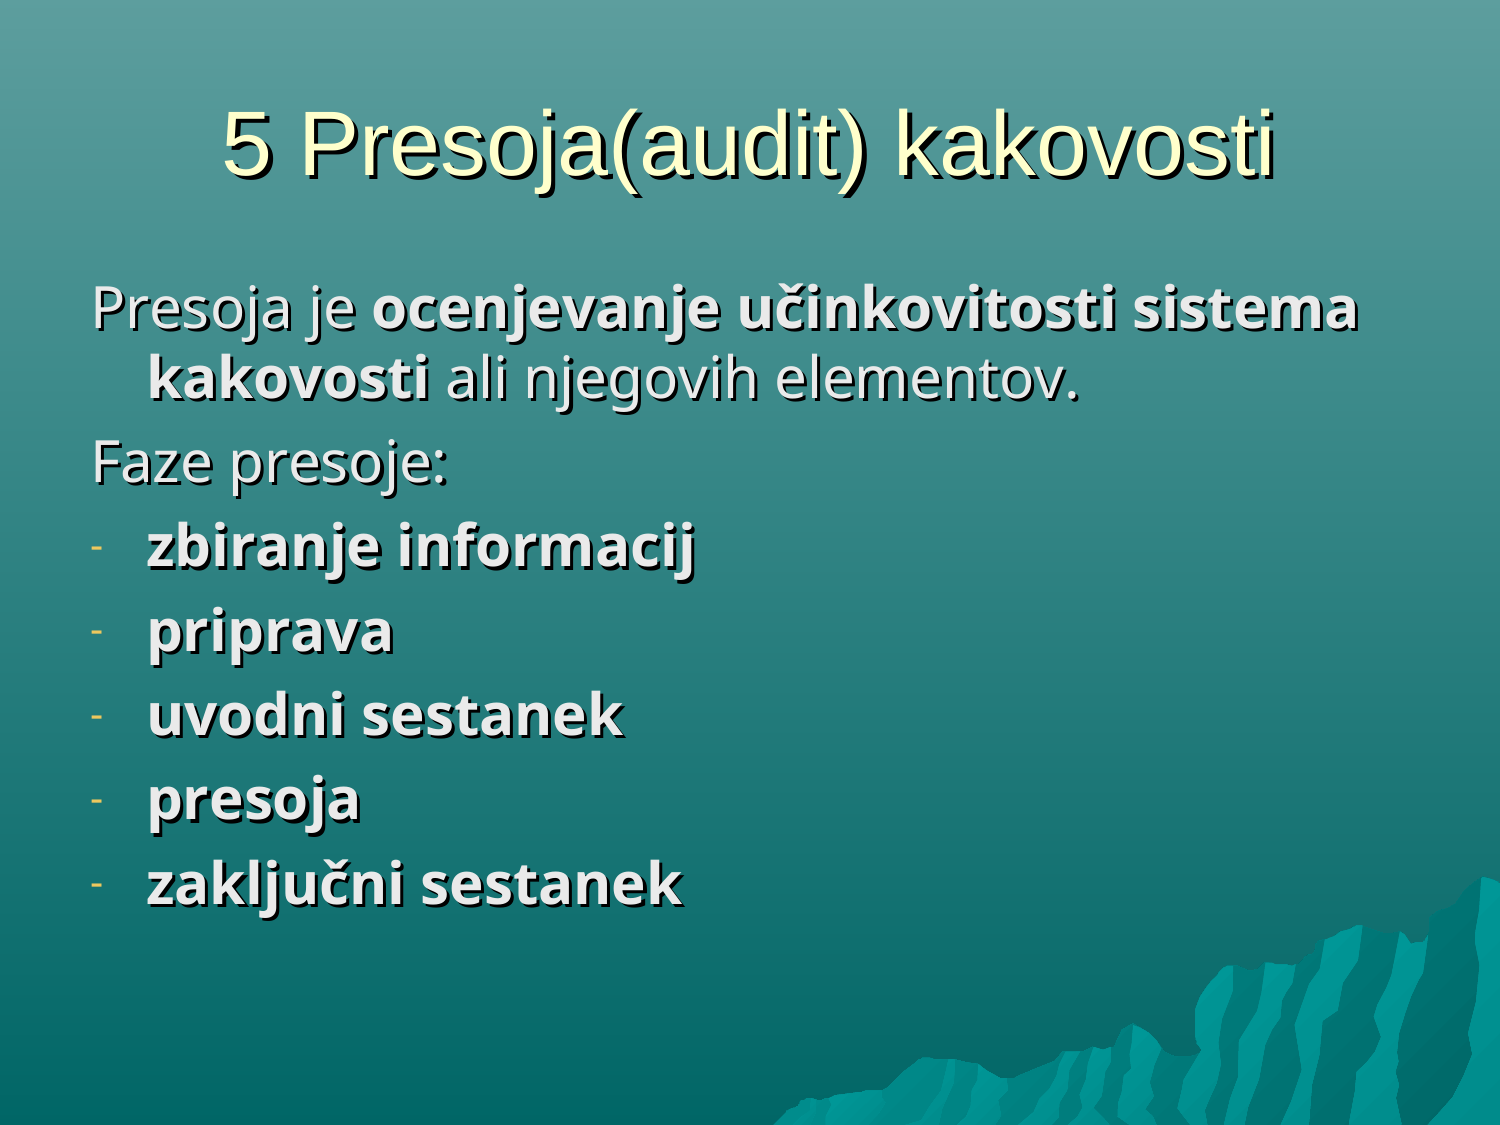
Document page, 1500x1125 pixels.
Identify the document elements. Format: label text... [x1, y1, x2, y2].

list Presoja je ocenjevanje učinkovitosti sistema kakovosti ali njegovih elementov. Faze presoje: zbiranje informacij priprava uvodni sestanek presoja zaključni sestanek [75, 262, 1426, 1006]
title 5 Presoja(audit) kakovosti [75, 45, 1426, 233]
